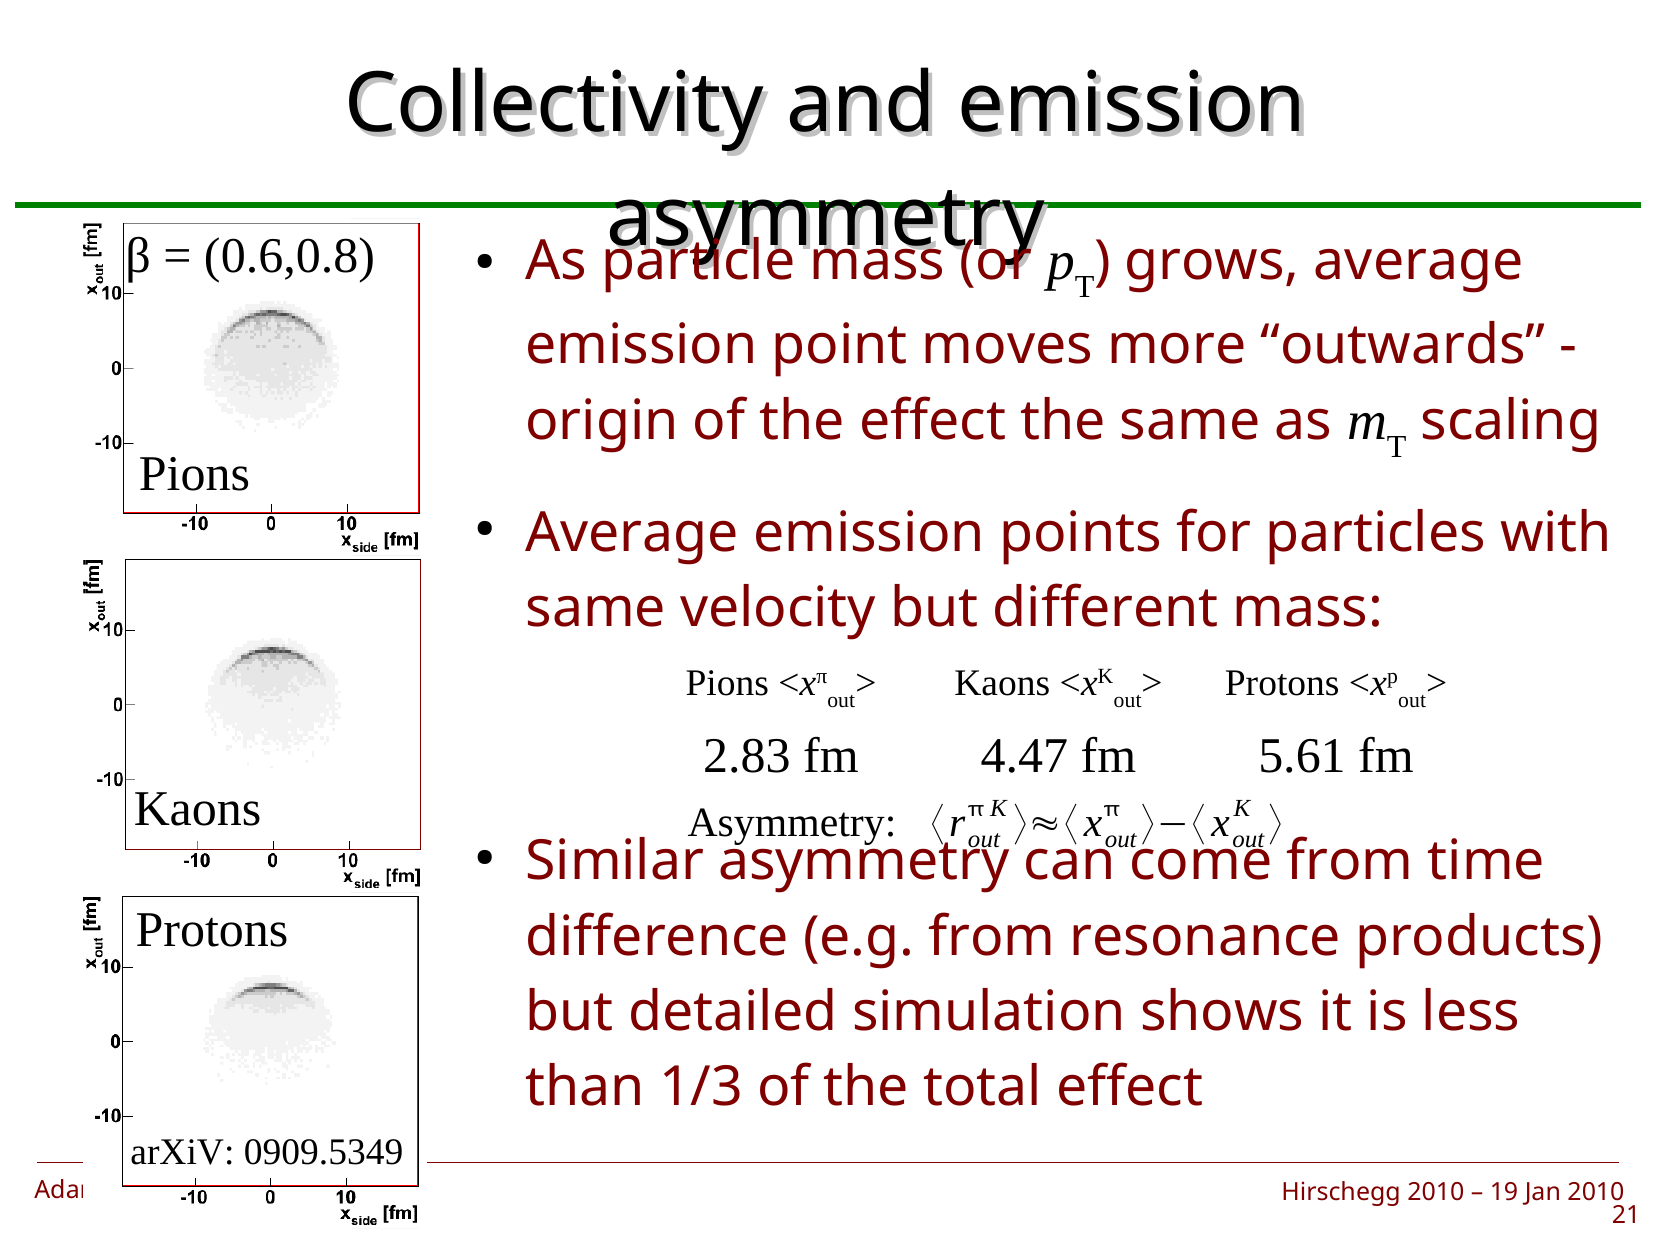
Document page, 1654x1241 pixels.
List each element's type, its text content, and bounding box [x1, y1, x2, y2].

title Collectivity and emission asymmetry [119, 52, 1532, 261]
chart [924, 793, 1289, 853]
text_box arXiV: 0909.5349 [130, 1131, 404, 1173]
table_header Kaons <xKout> [921, 655, 1197, 720]
table_header Pions <xπout> [643, 655, 920, 720]
text_box Kaons [133, 781, 262, 837]
text_box β = (0.6,0.8) [125, 227, 376, 284]
table_cell 5.61 fm [1198, 721, 1475, 791]
picture [83, 217, 427, 1229]
list As particle mass (or pT) grows, average emission point moves more “outwards” - origin of the effect the same as mT scaling Average emission points for particles with same velocity but different mass: Similar asymmetry can come from time difference (e.g. from resonance products) but detailed simulation shows it is less than 1/3 of the total effect [458, 220, 1620, 1229]
text_box Asymmetry: [687, 798, 896, 846]
table_cell 4.47 fm [921, 721, 1197, 791]
text_box Protons [135, 901, 289, 958]
table_header Protons <xpout> [1198, 655, 1475, 720]
text_box Pions [138, 446, 251, 502]
table_cell 2.83 fm [643, 721, 920, 791]
